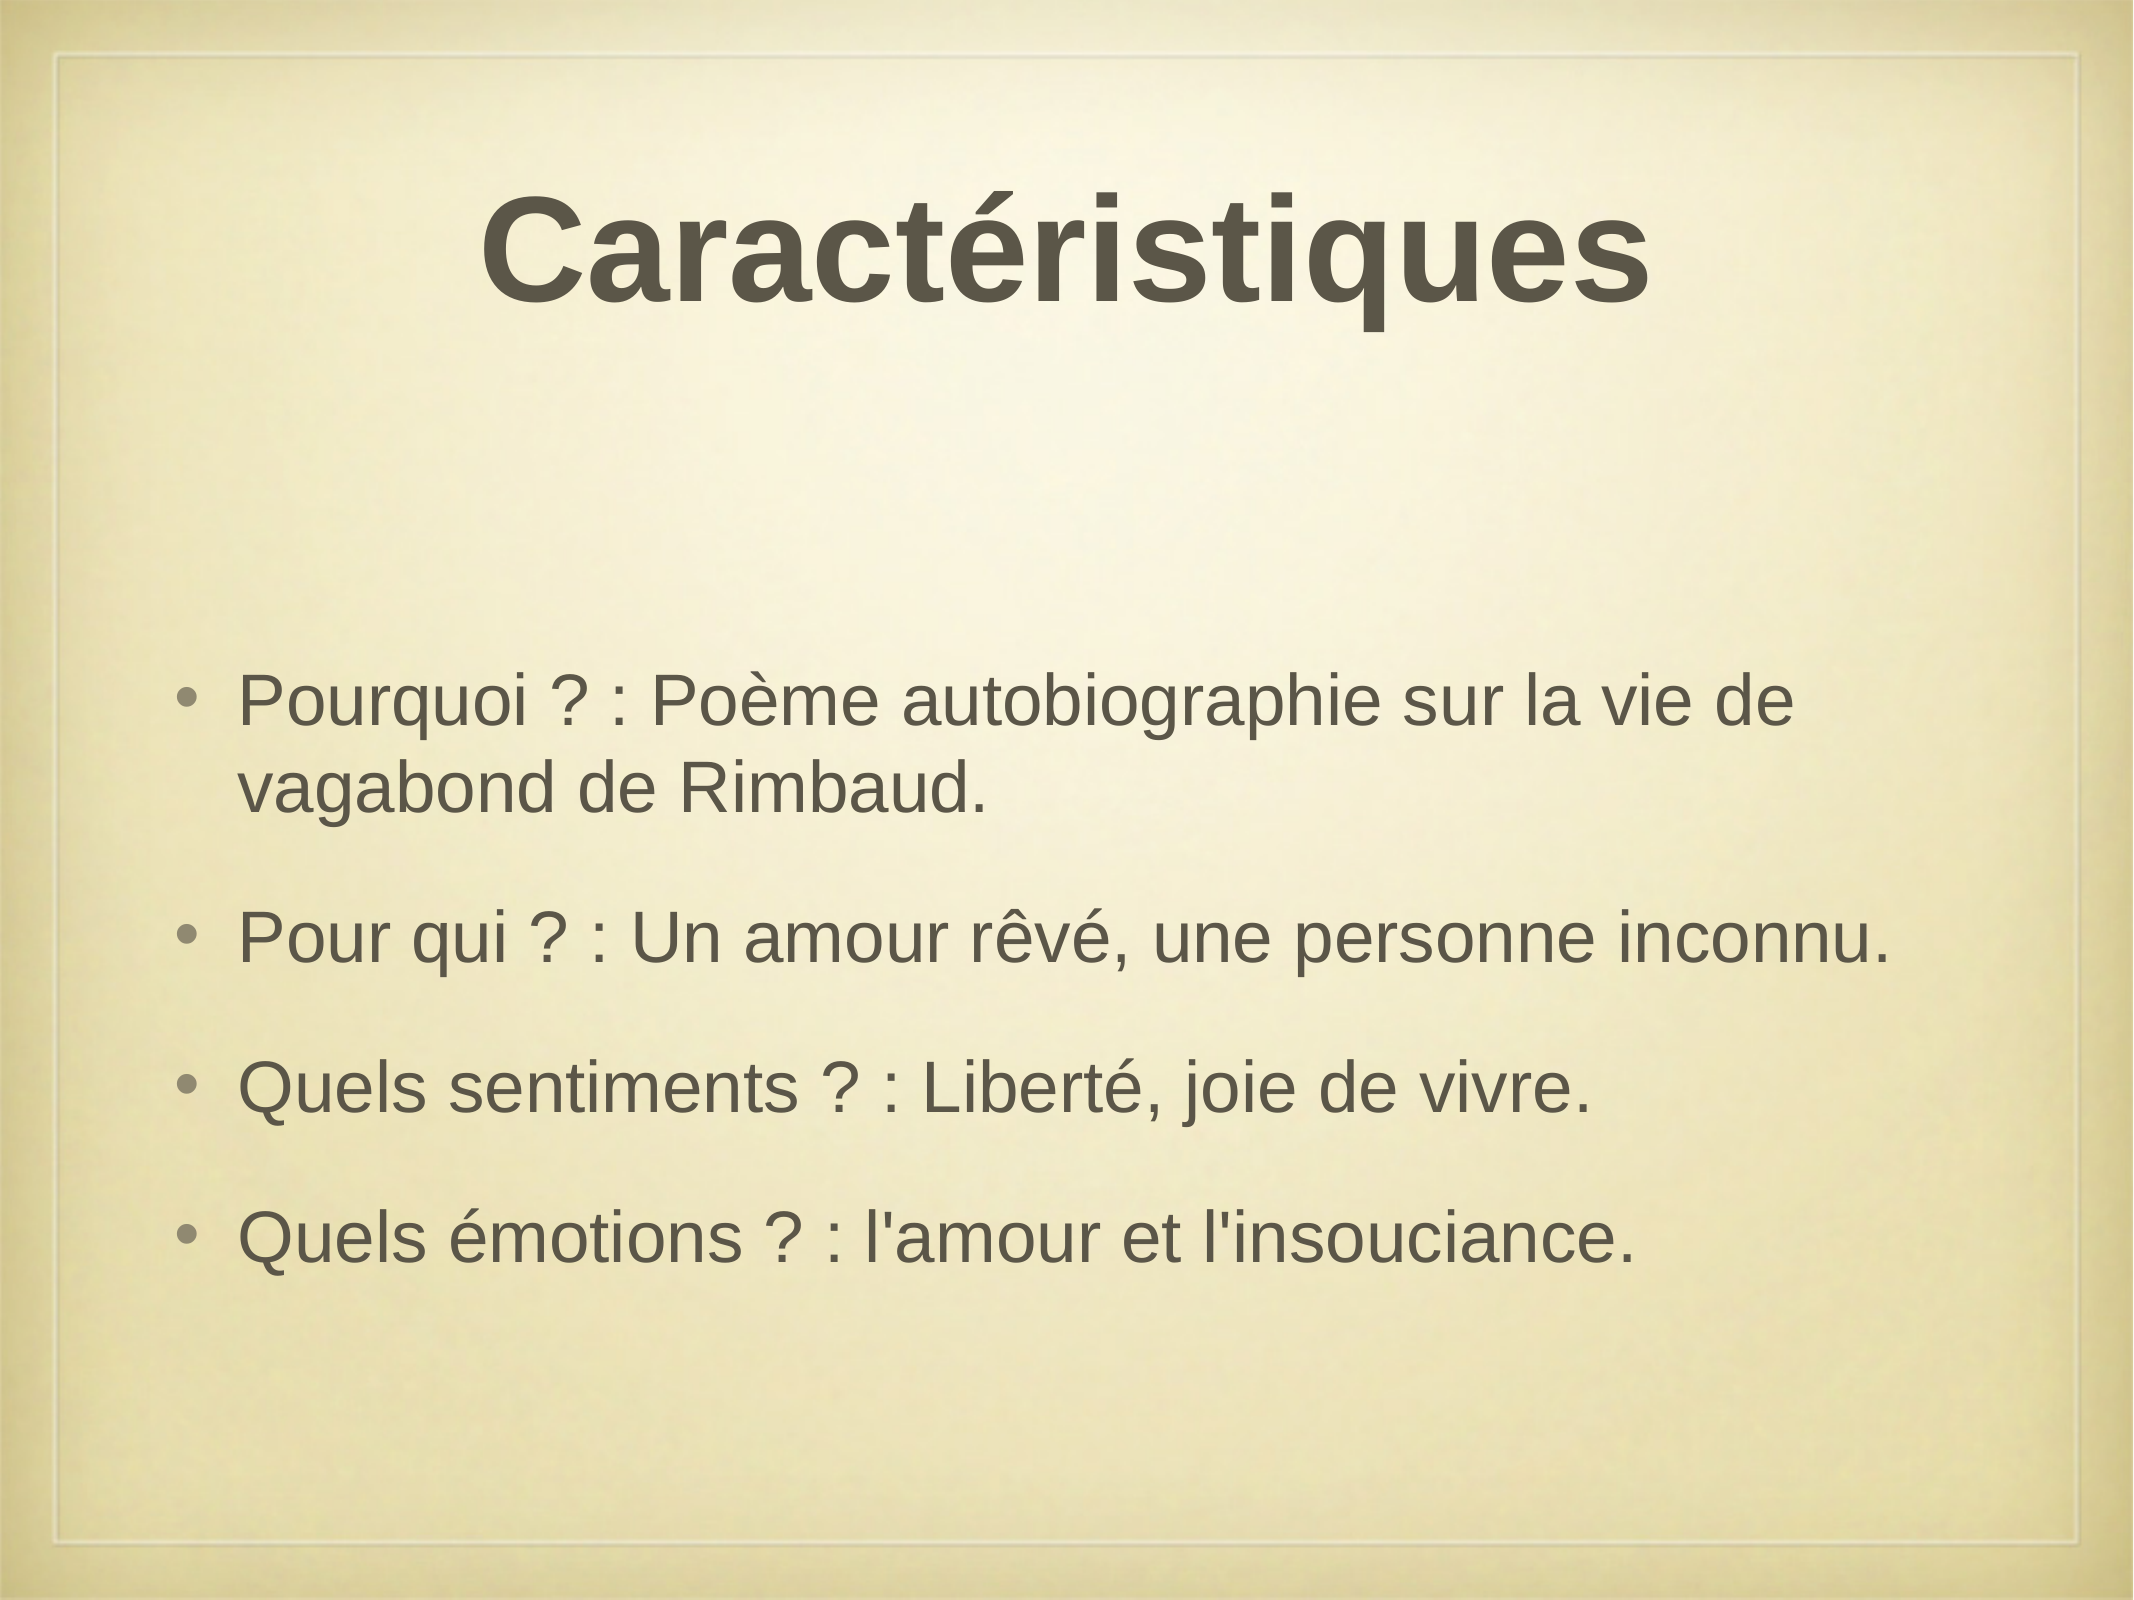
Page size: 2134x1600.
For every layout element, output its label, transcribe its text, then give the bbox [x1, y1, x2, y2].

list Pourquoi ? : Poème autobiographie sur la vie de vagabond de Rimbaud. Pour qui ? : Un amour rêvé, une personne inconnu. Quels sentiments ? : Liberté, joie de vivre. Quels émotions ? : l'amour et l'insouciance. [166, 447, 1967, 1482]
picture [0, 0, 2134, 1600]
title Caractéristiques [166, 89, 1967, 394]
